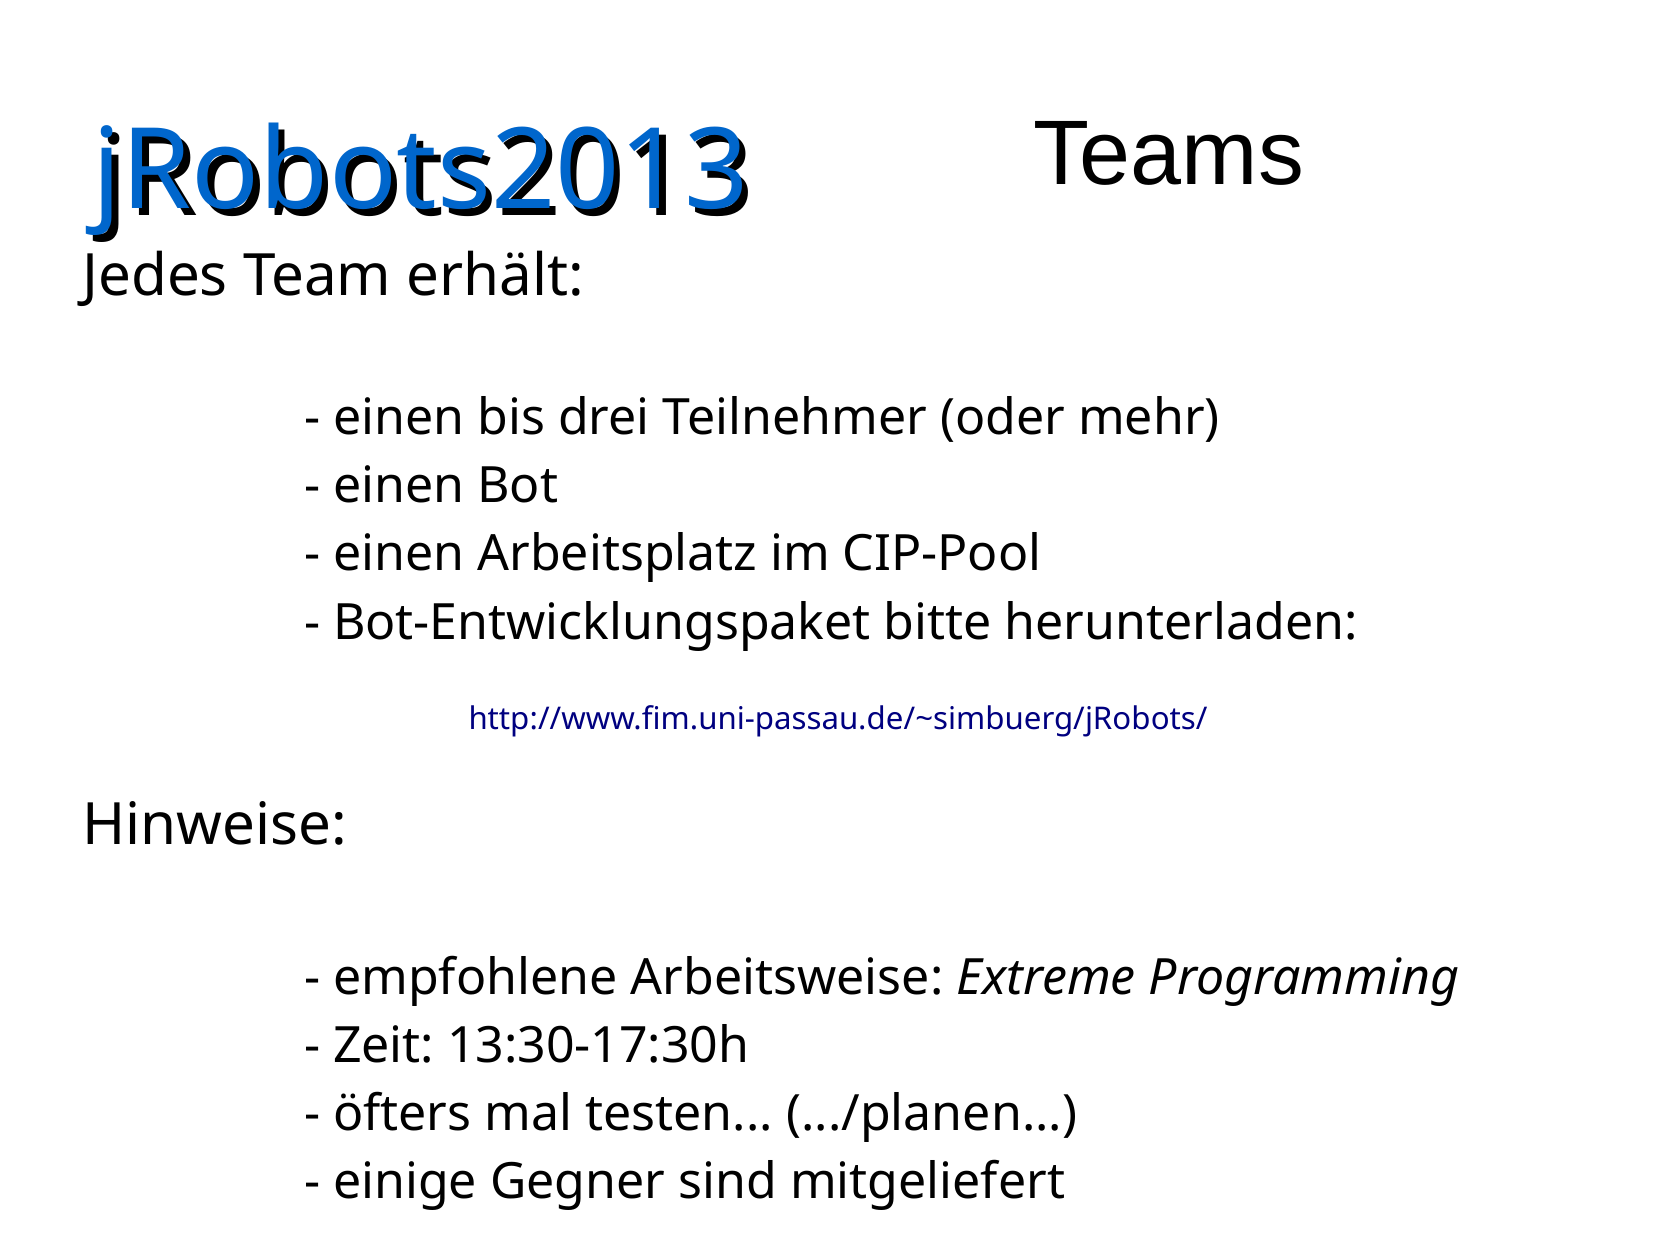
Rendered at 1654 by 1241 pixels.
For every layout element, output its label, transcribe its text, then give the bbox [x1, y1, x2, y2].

subtitle Jedes Team erhält: - einen bis drei Teilnehmer (oder mehr) - einen Bot - einen Arbeitsplatz im CIP-Pool - Bot-Entwicklungspaket bitte herunterladen: http://www.fim.uni-passau.de/~simbuerg/jRobots/ Hinweise: - empfohlene Arbeitsweise: Extreme Programming - Zeit: 13:30-17:30h - öfters mal testen... (.../planen...) - einige Gegner sind mitgeliefert [82, 265, 1595, 1182]
title Teams [767, 49, 1571, 257]
